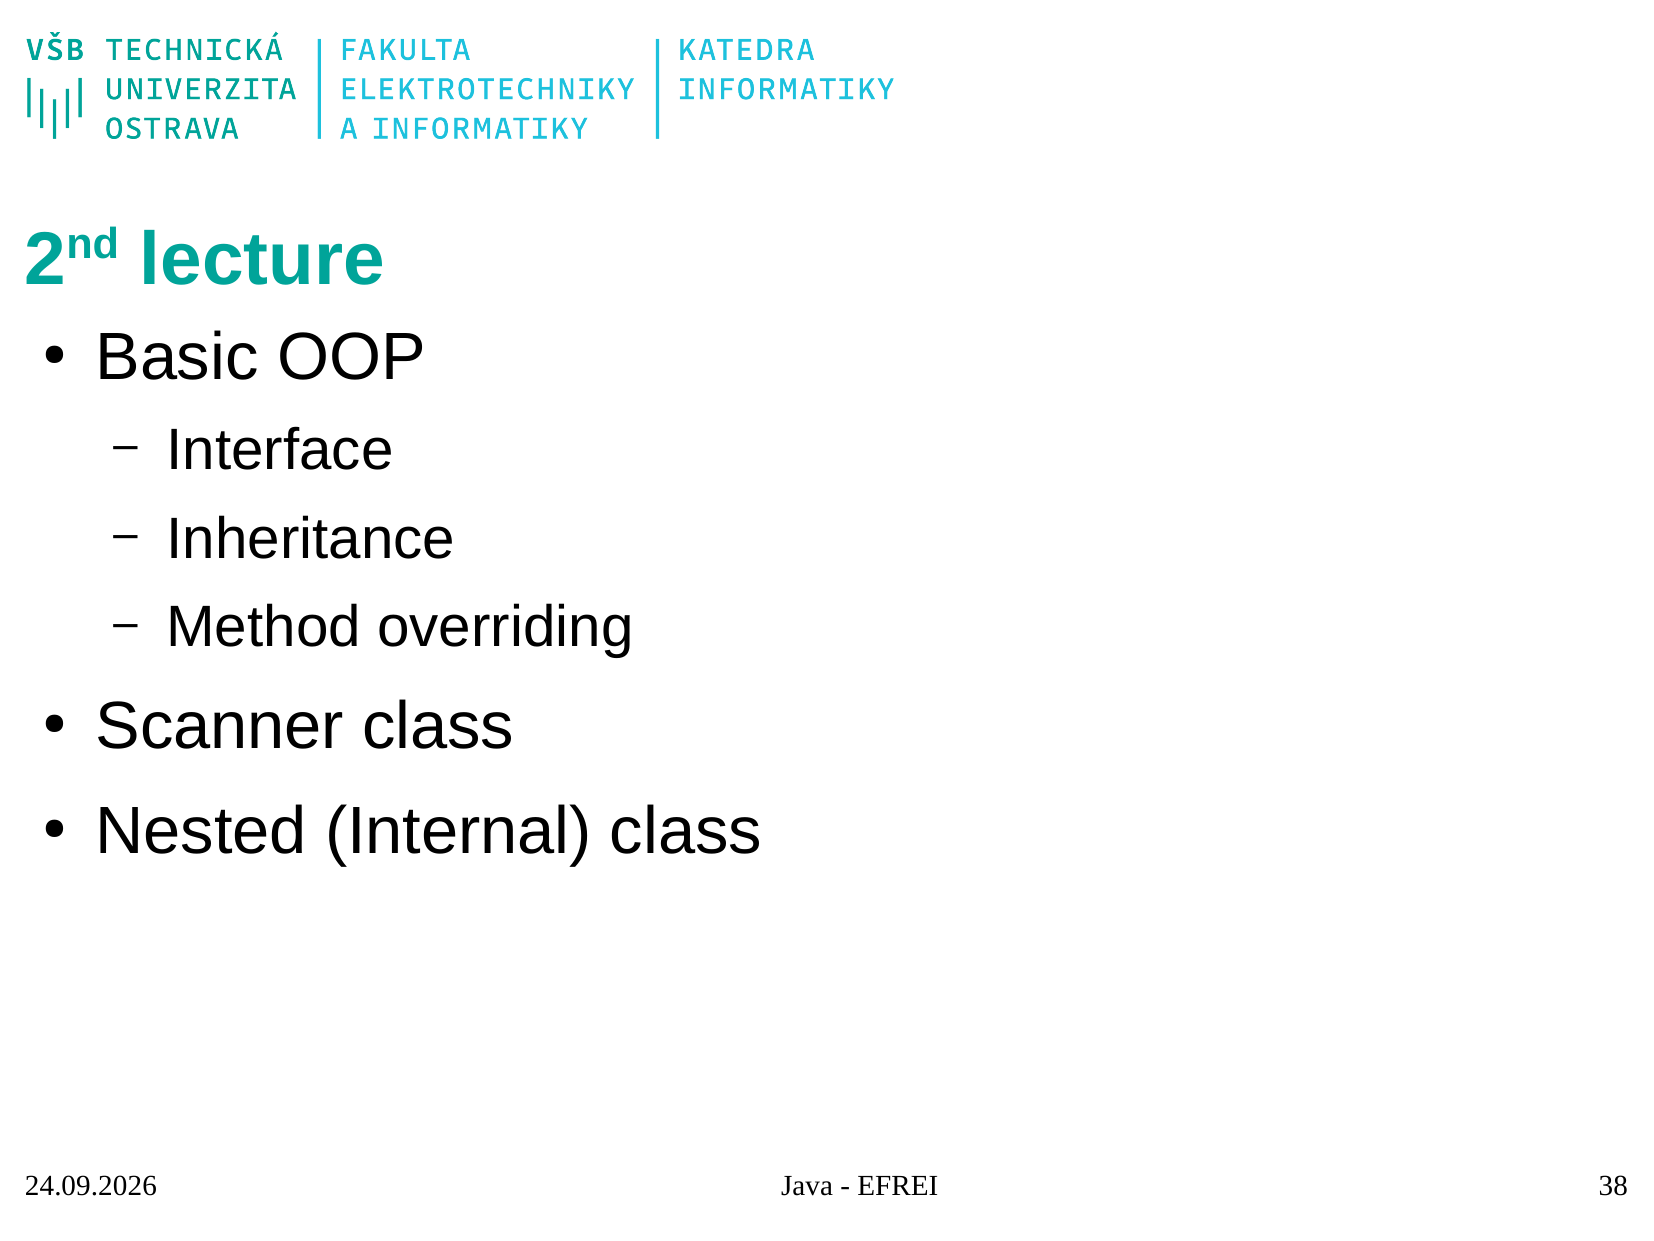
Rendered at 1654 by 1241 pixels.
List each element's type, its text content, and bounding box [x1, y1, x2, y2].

list Basic OOP Interface Inheritance Method overriding Scanner class Nested (Internal) class [24, 318, 1629, 1146]
title 2nd lecture [24, 169, 1629, 300]
picture [26, 31, 894, 139]
